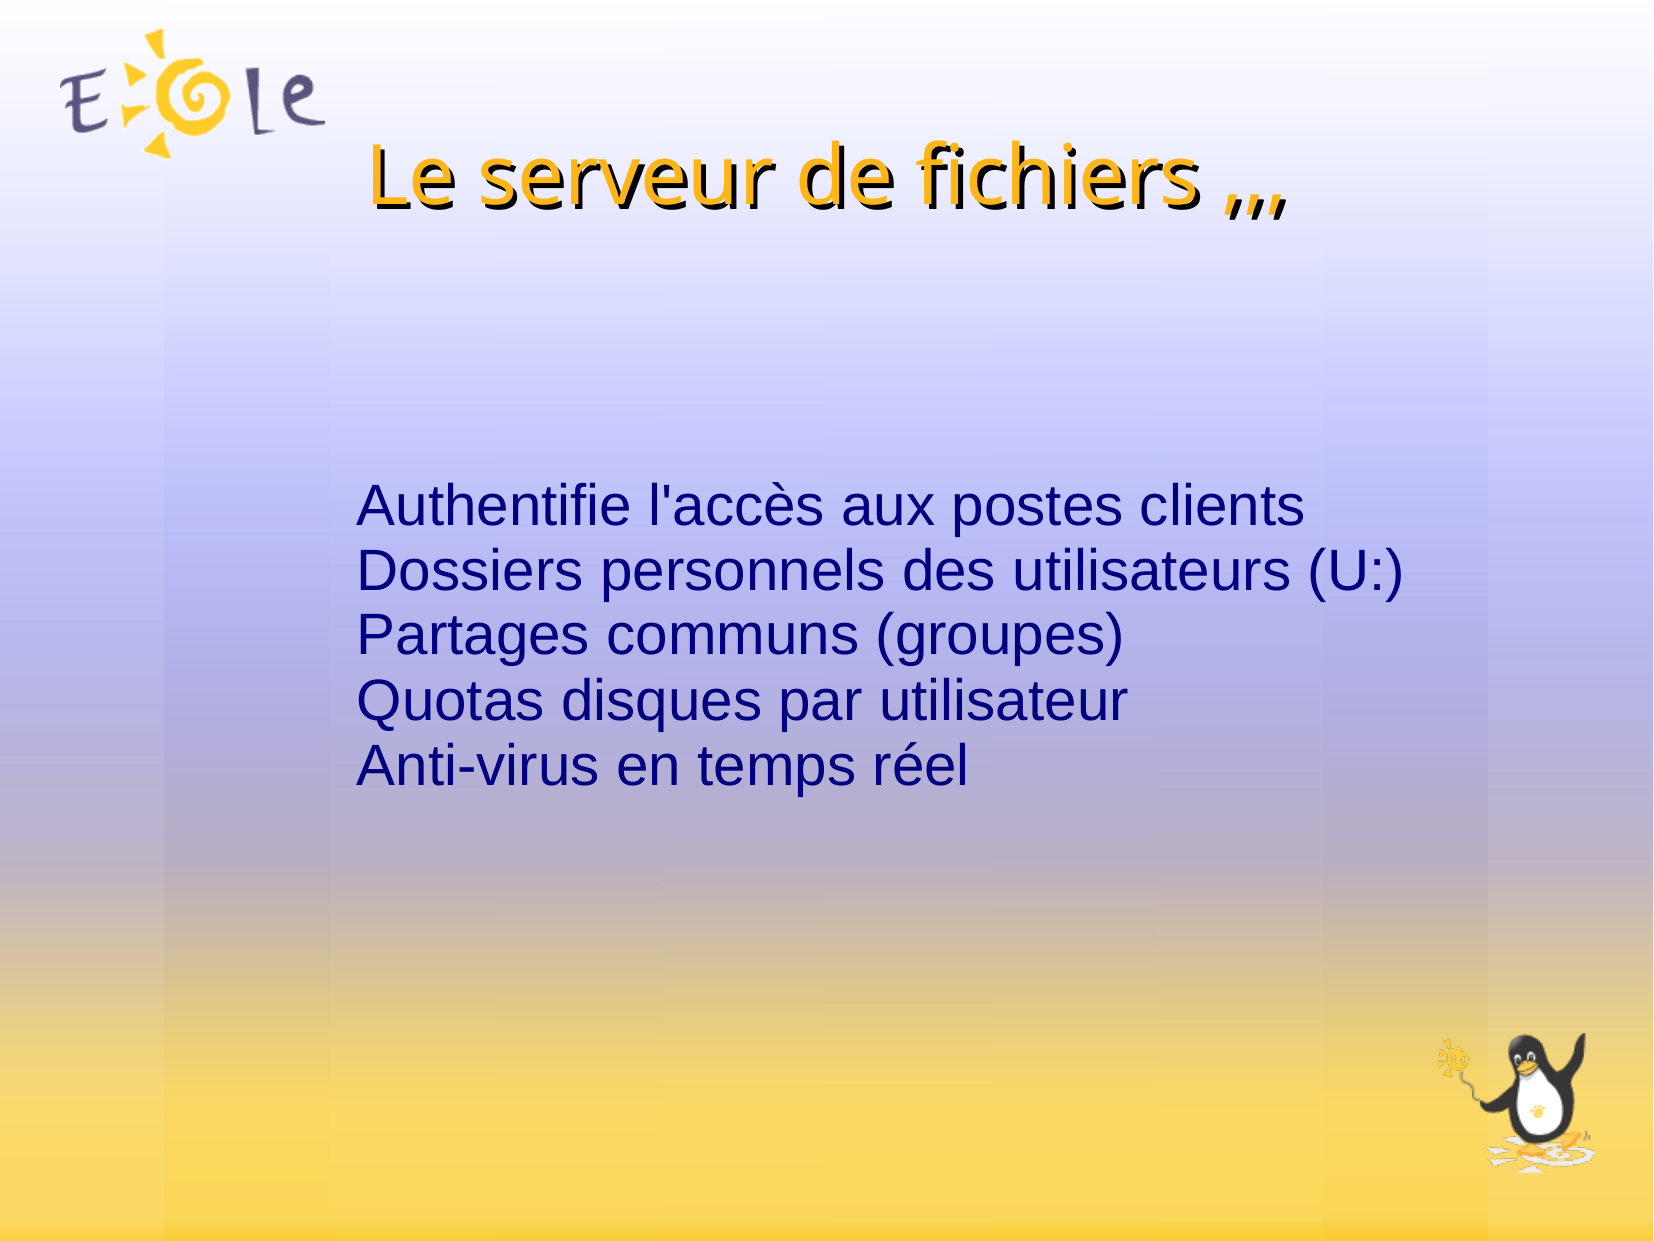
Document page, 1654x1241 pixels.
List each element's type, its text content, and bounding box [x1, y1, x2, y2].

text_box Authentifie l'accès aux postes clients Dossiers personnels des utilisateurs (U:) Partages communs (groupes) Quotas disques par utilisateur Anti-virus en temps réel [295, 265, 1571, 1004]
picture [0, 0, 1654, 1241]
title Le serveur de fichiers ,,, [82, 49, 1571, 296]
